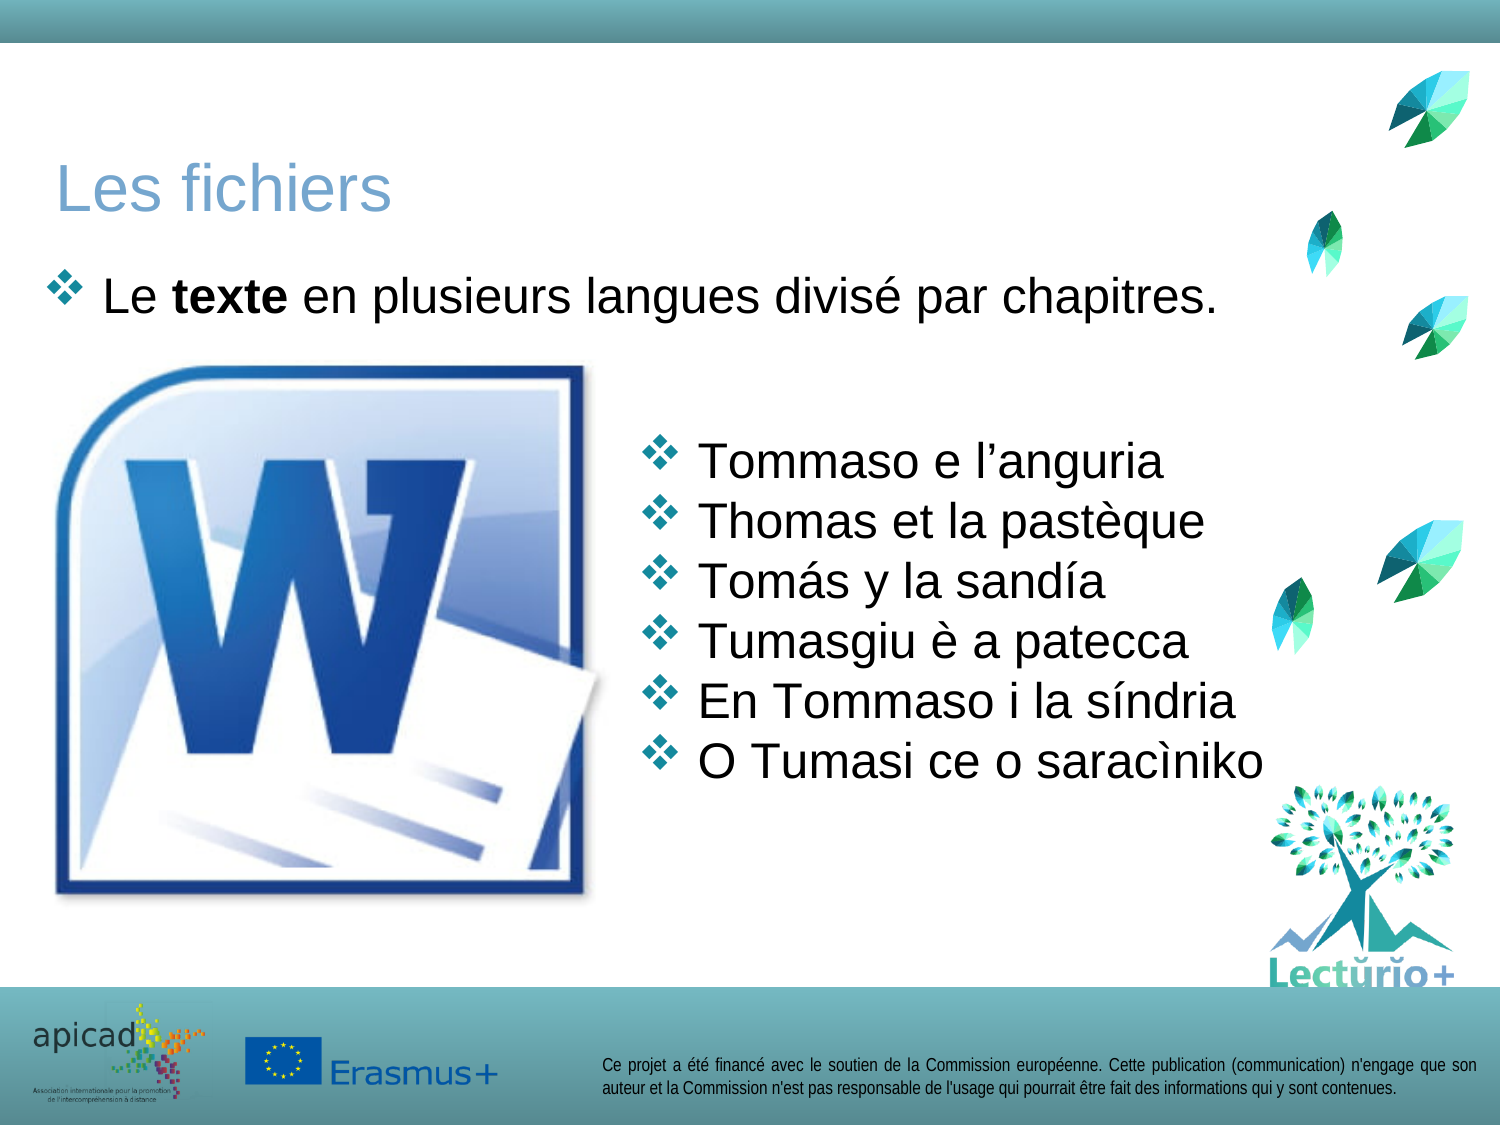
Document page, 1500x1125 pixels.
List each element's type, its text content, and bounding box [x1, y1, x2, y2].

text_box Tommaso e l’anguria Thomas et la pastèque Tomás y la sandía Tumasgiu è a patecca En Tommaso i la síndria O Tumasi ce o saracìniko [623, 420, 1403, 797]
chart [1403, 515, 1465, 604]
picture [29, 999, 213, 1108]
picture [230, 1023, 512, 1098]
picture [41, 359, 621, 912]
text_box [0, 0, 1500, 43]
text_box [0, 987, 1500, 1125]
chart [1387, 66, 1471, 149]
text_box Le texte en plusieurs langues divisé par chapitres. [27, 255, 1375, 331]
text_box Ce projet a été financé avec le soutien de la Commission européenne. Cette publication (communication) n'engage que son auteur et la Commission n'est pas responsable de l'usage qui pourrait être fait des informations qui y sont contenues. [596, 1046, 1483, 1105]
text_box Les fichiers [41, 137, 1353, 233]
picture [1269, 784, 1454, 987]
chart [1399, 290, 1471, 363]
chart [1305, 233, 1345, 255]
